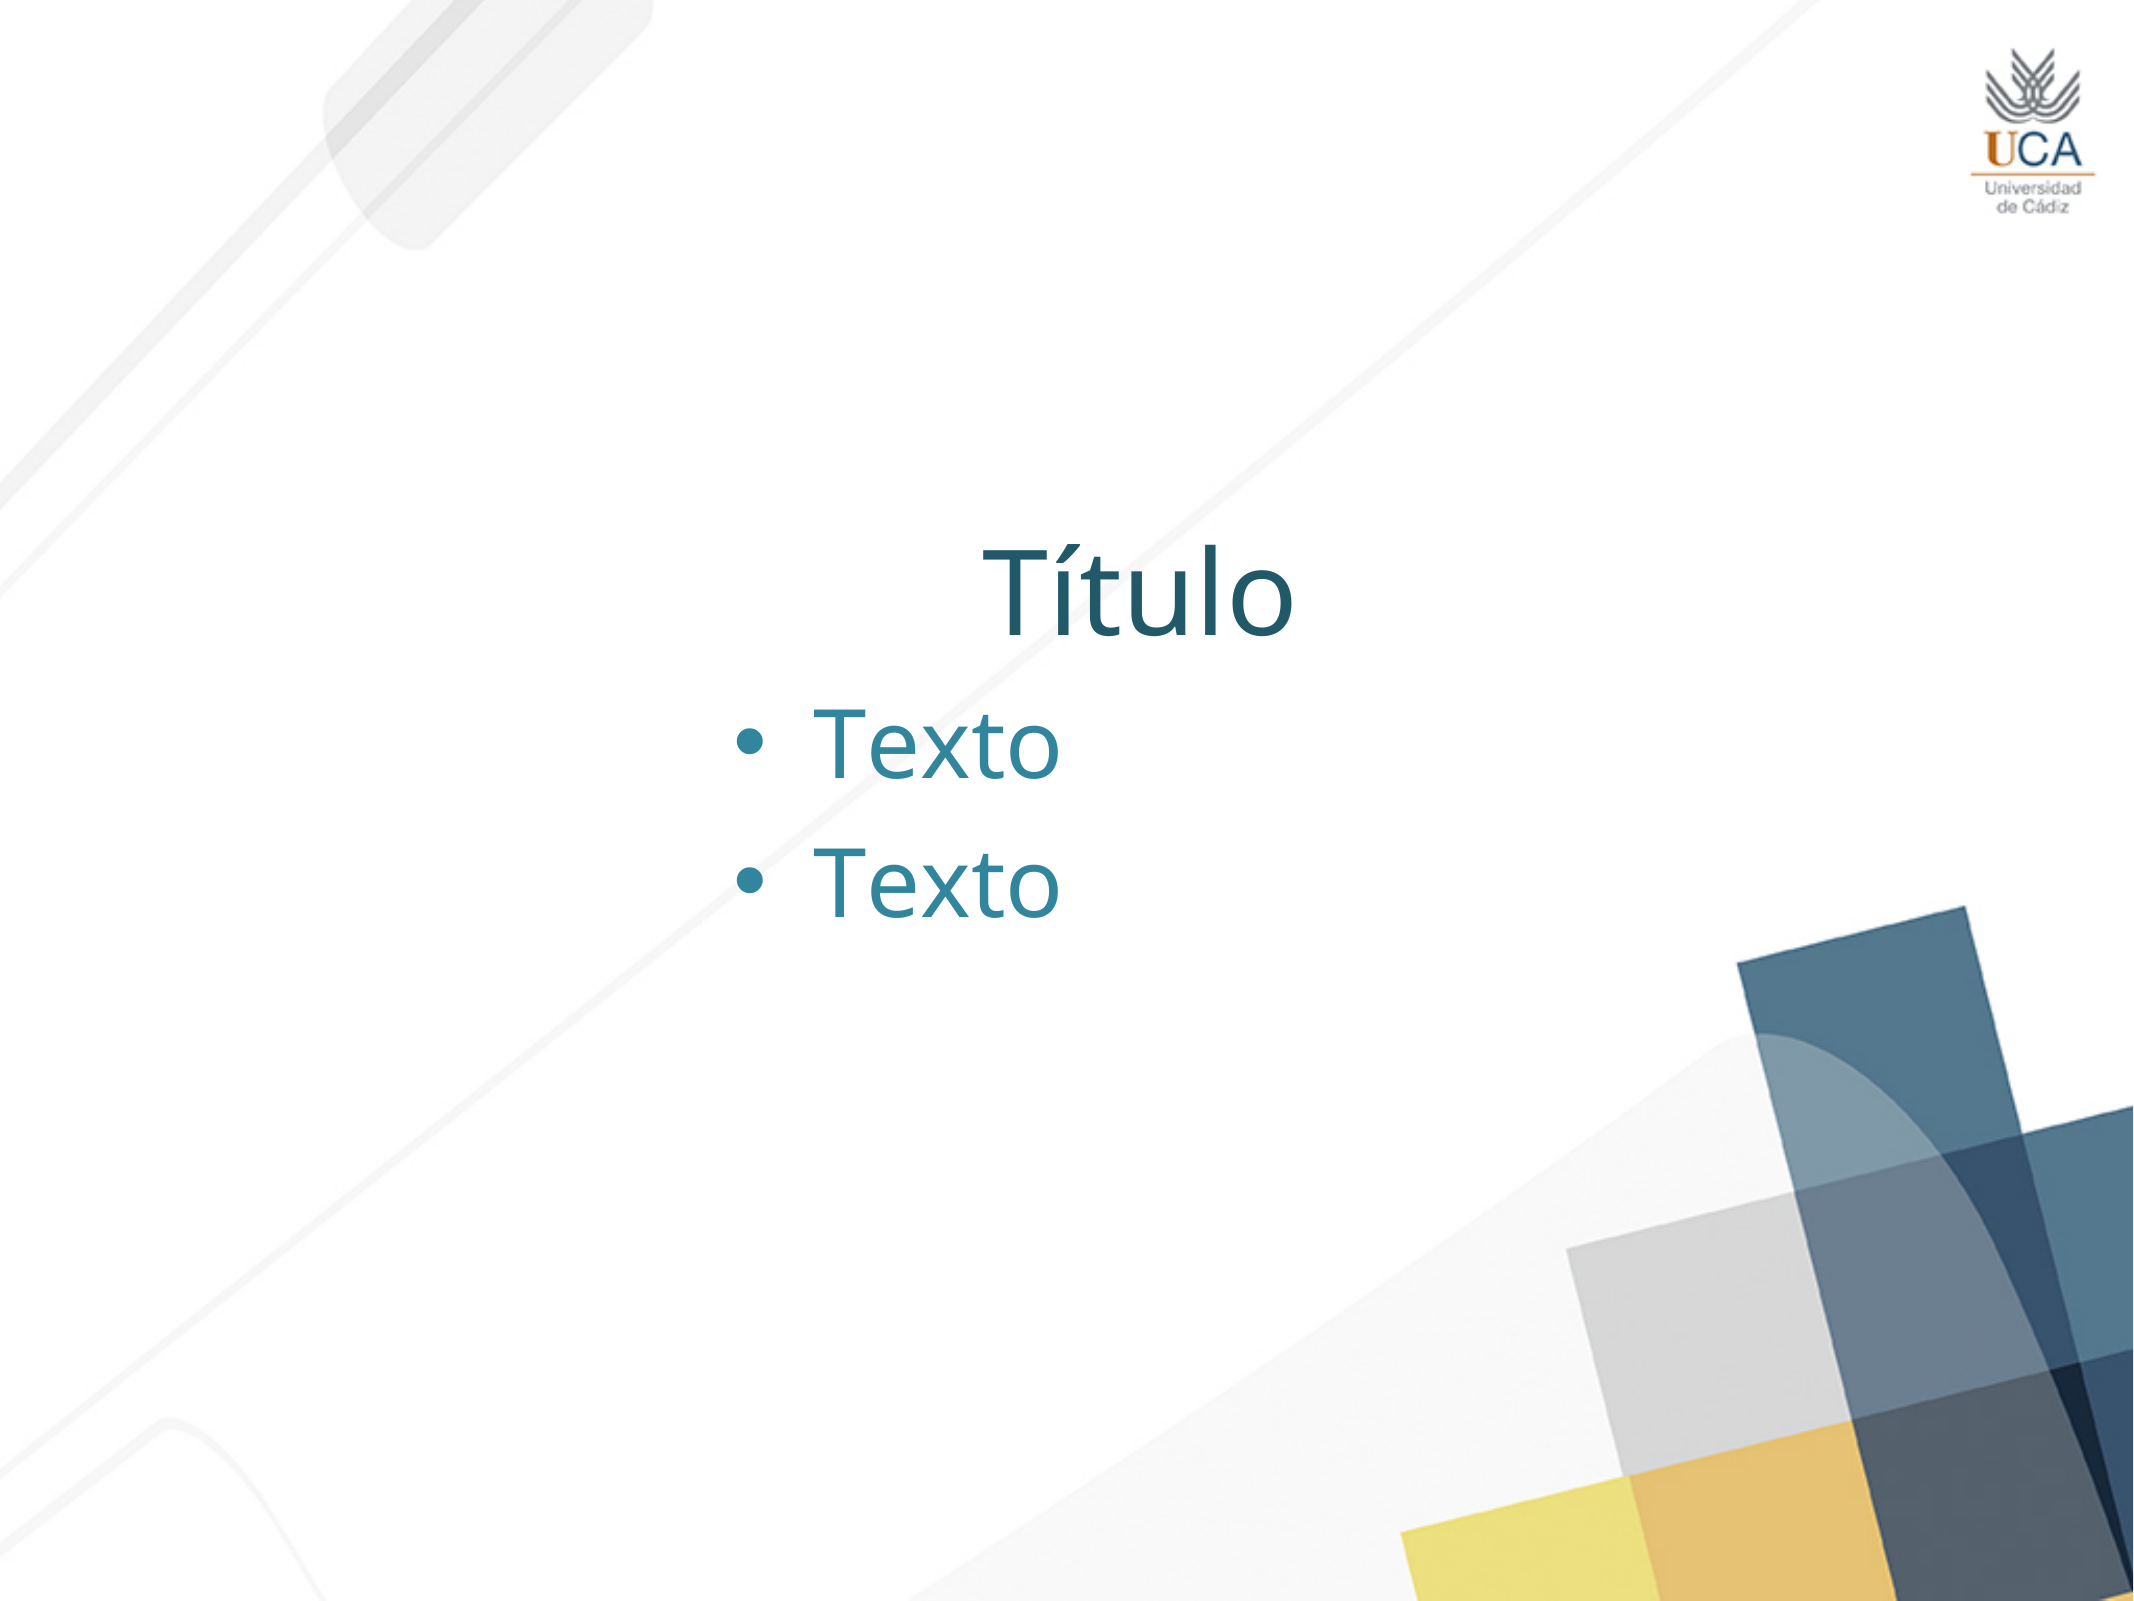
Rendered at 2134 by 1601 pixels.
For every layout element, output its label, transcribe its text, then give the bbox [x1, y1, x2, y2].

title Título [712, 504, 1534, 672]
list Texto Texto [712, 672, 1534, 1451]
picture [0, 0, 2134, 1601]
